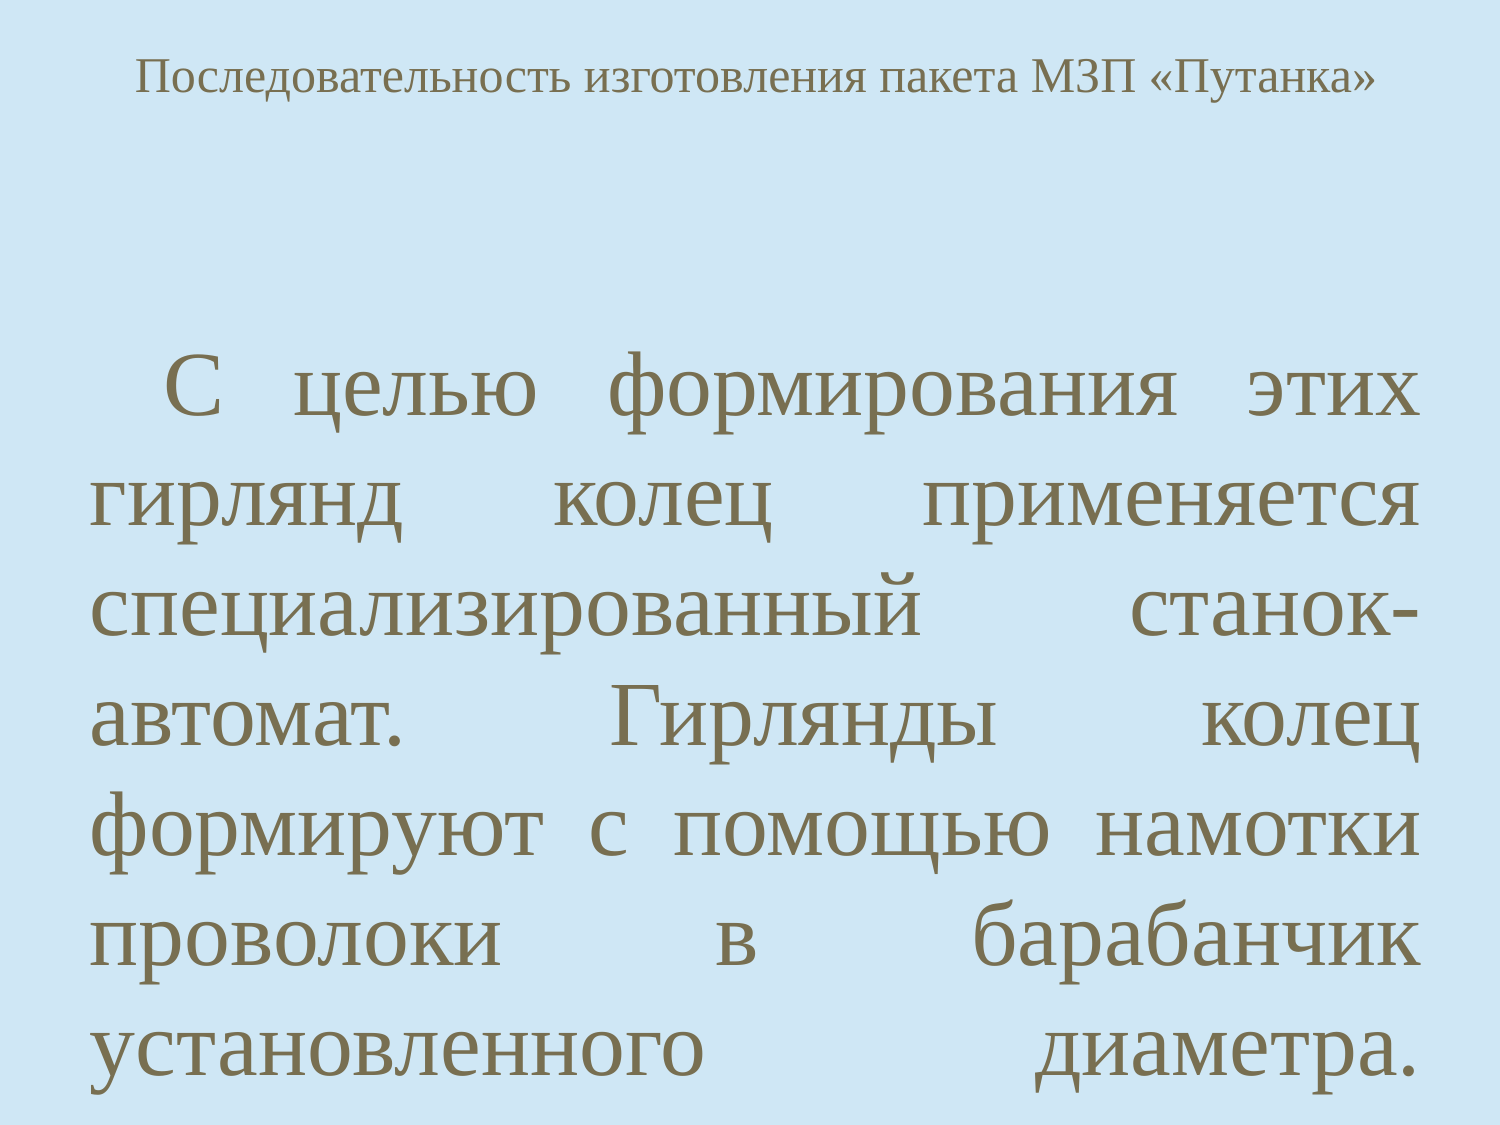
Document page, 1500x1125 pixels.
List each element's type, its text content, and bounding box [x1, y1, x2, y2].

title Последовательность изготовления пакета МЗП «Путанка» [75, 35, 1438, 153]
subtitle С целью формирования этих гирлянд колец применяется специализированный станок-автомат. Гирлянды колец формируют с помощью намотки проволоки в барабанчик установленного диаметра. Укладывание проволоки вместе с конкретным шажком исполняется укладчиком. Соединение проволоки между собою (формирование скруток) совершается вместе с помощью скручивающего аппарата. [75, 316, 1438, 1079]
